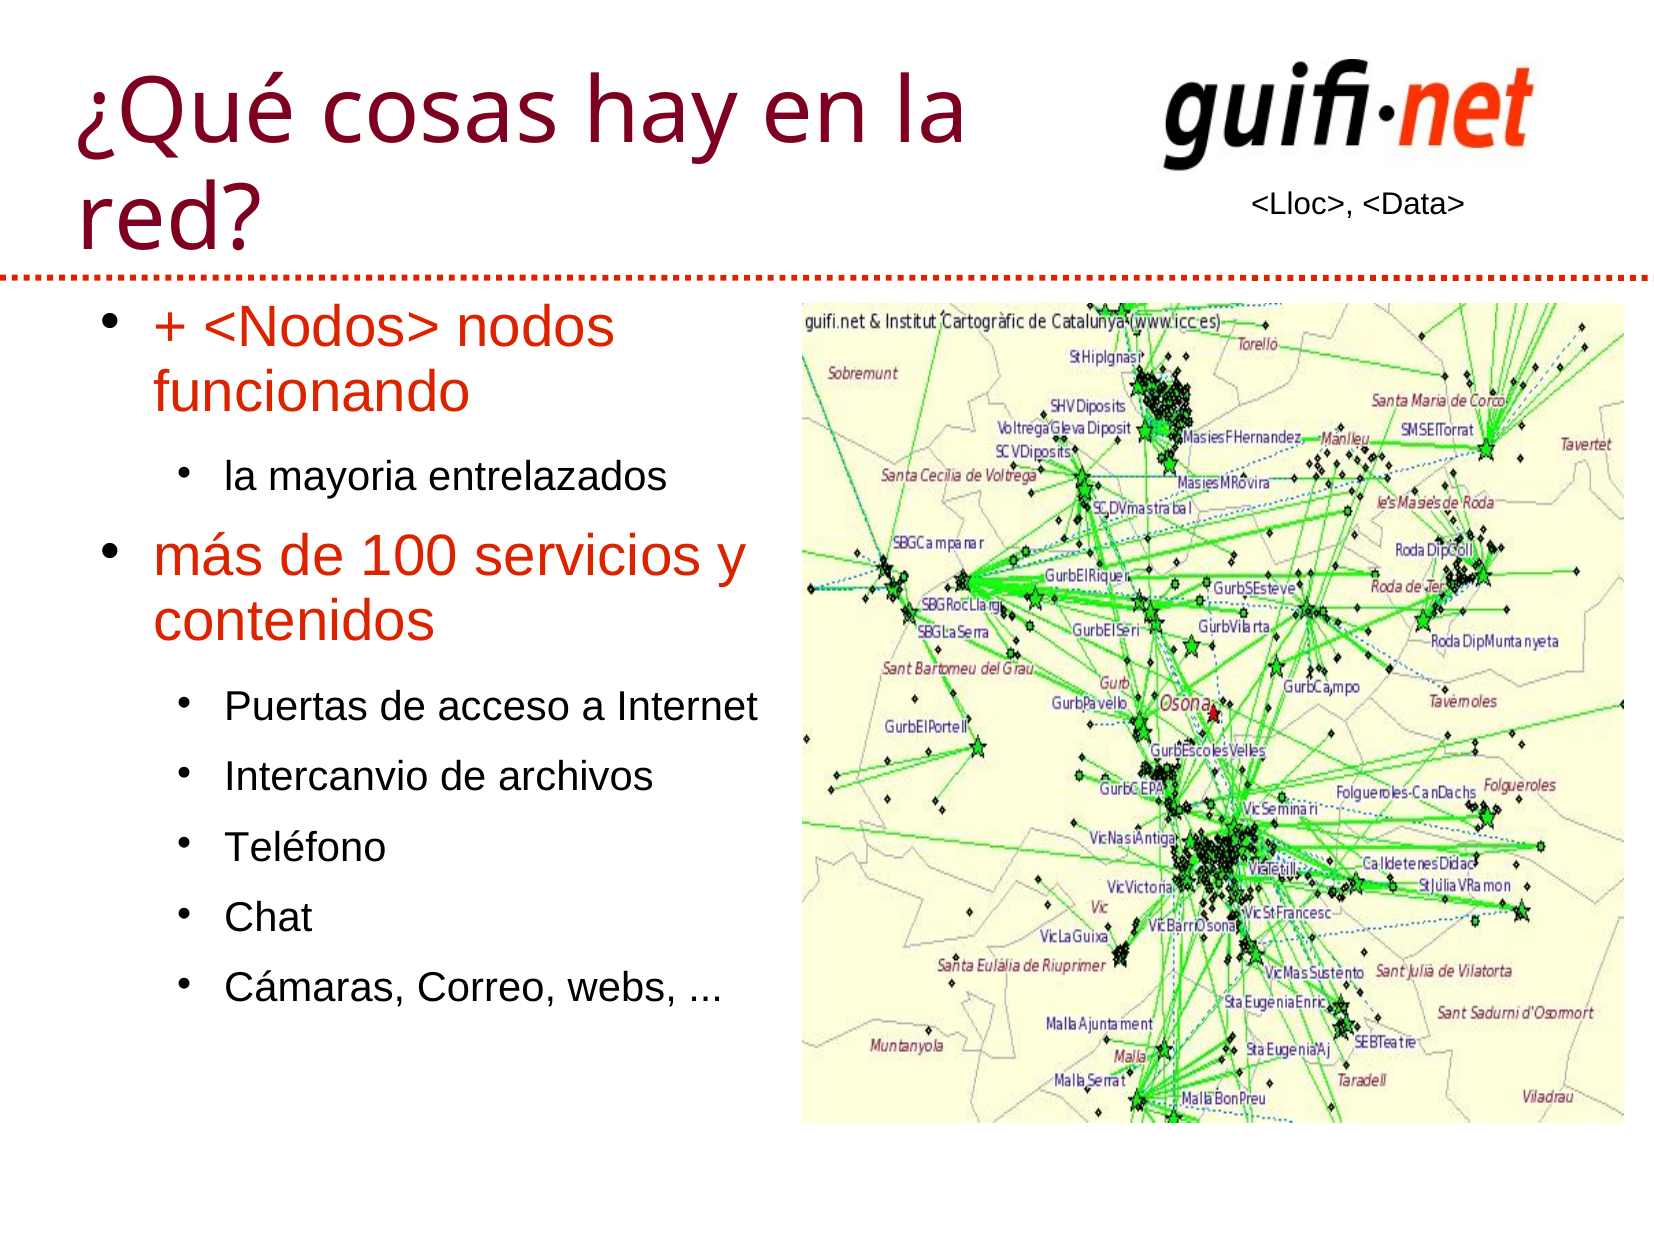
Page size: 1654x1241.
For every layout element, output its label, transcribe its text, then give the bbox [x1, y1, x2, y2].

list + <Nodos> nodos funcionando la mayoria entrelazados más de 100 servicios y contenidos Puertas de acceso a Internet Intercanvio de archivos Teléfono Chat Cámaras, Correo, webs, ... [82, 290, 809, 1109]
picture [1157, 59, 1542, 172]
title ¿Qué cosas hay en la red? [76, 53, 1093, 272]
picture [802, 303, 1624, 1123]
